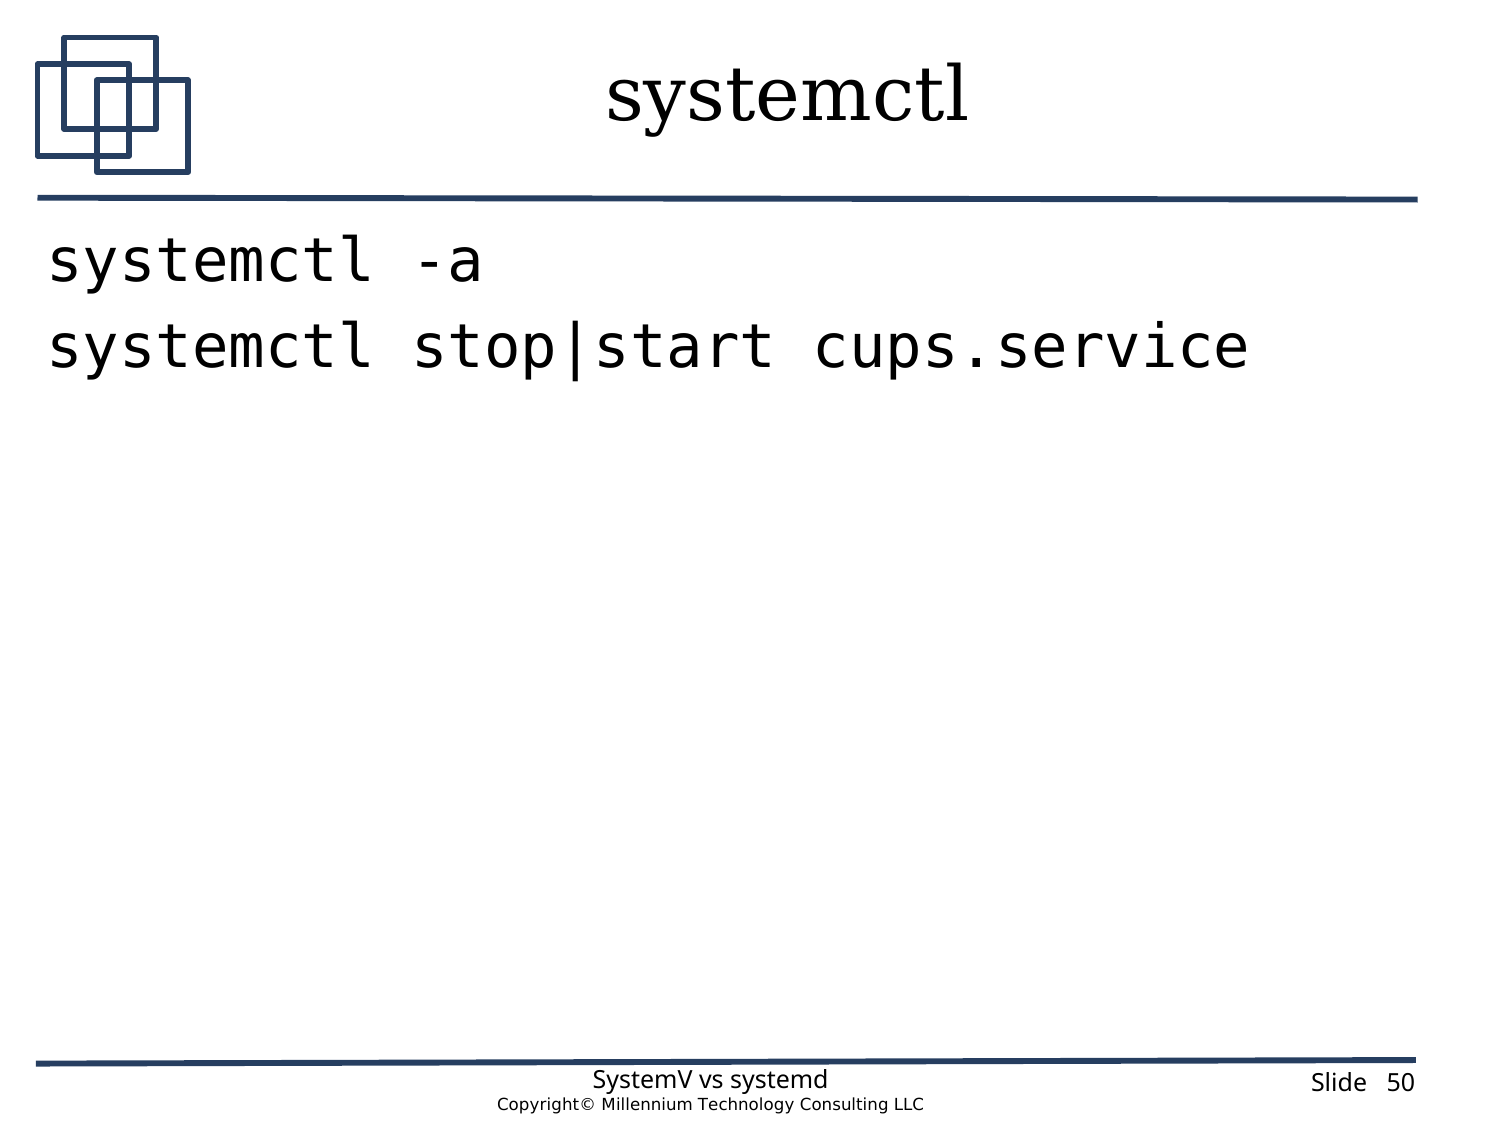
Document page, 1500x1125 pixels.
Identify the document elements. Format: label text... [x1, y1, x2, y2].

list systemctl -a systemctl stop|start cups.service [37, 224, 1425, 968]
title systemctl [150, 0, 1425, 188]
